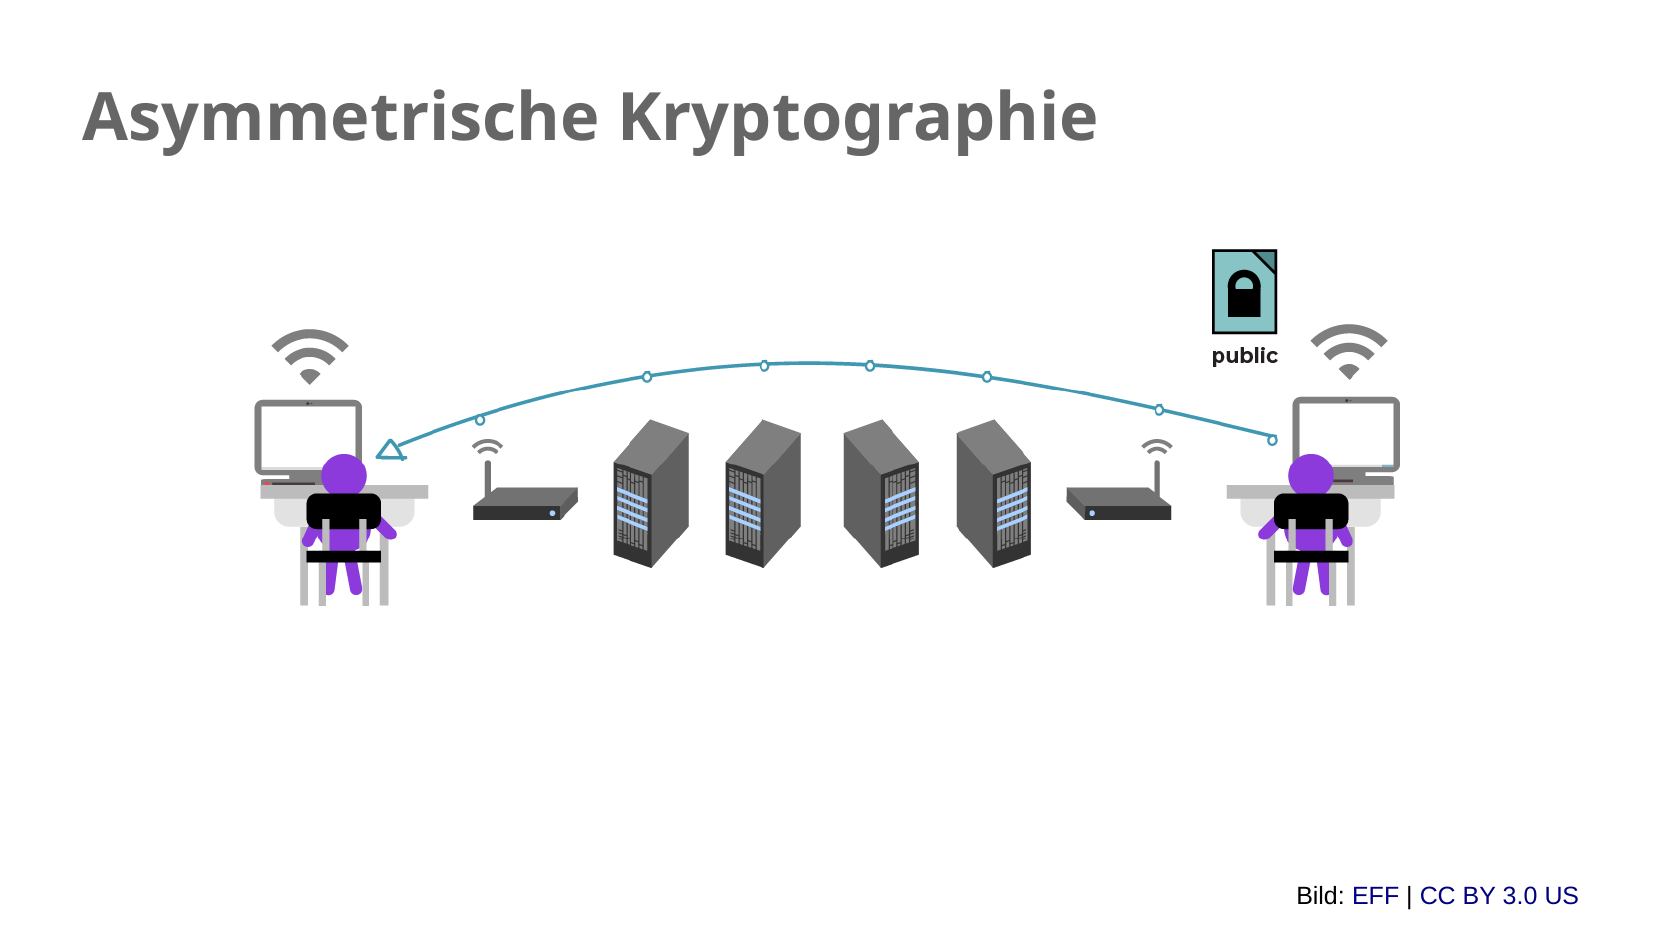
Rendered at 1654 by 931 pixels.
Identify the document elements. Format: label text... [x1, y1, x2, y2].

text_box Bild: EFF | CC BY 3.0 US [1281, 874, 1607, 931]
picture [236, 169, 1418, 761]
title Asymmetrische Kryptographie [82, 37, 1571, 193]
